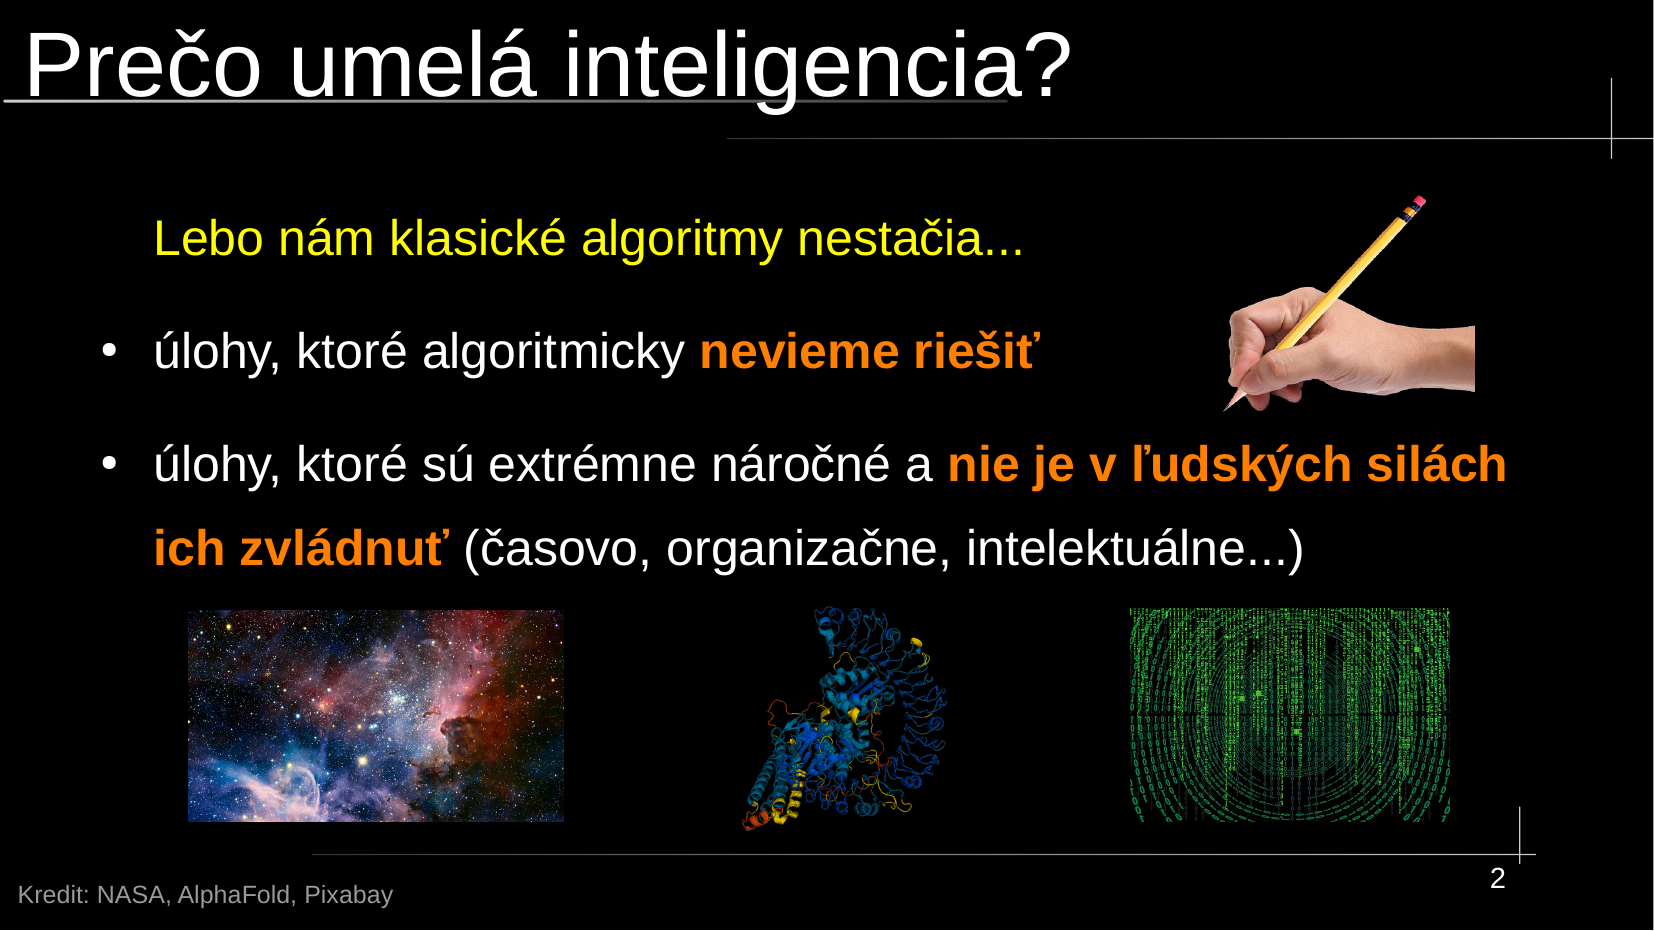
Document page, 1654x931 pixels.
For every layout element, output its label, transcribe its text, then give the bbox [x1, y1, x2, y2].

picture [188, 610, 564, 822]
title Prečo umelá inteligencia? [23, 11, 1589, 119]
picture [704, 590, 981, 846]
picture [1090, 195, 1475, 412]
title Kredit: NASA, AlphaFold, Pixabay [17, 862, 1235, 928]
picture [1130, 608, 1450, 822]
list Lebo nám klasické algoritmy nestačia... úlohy, ktoré algoritmicky nevieme riešiť úlohy, ktoré sú extrémne náročné a nie je v ľudských silách ich zvládnuť (časovo, organizačne, intelektuálne...) [82, 182, 1571, 722]
